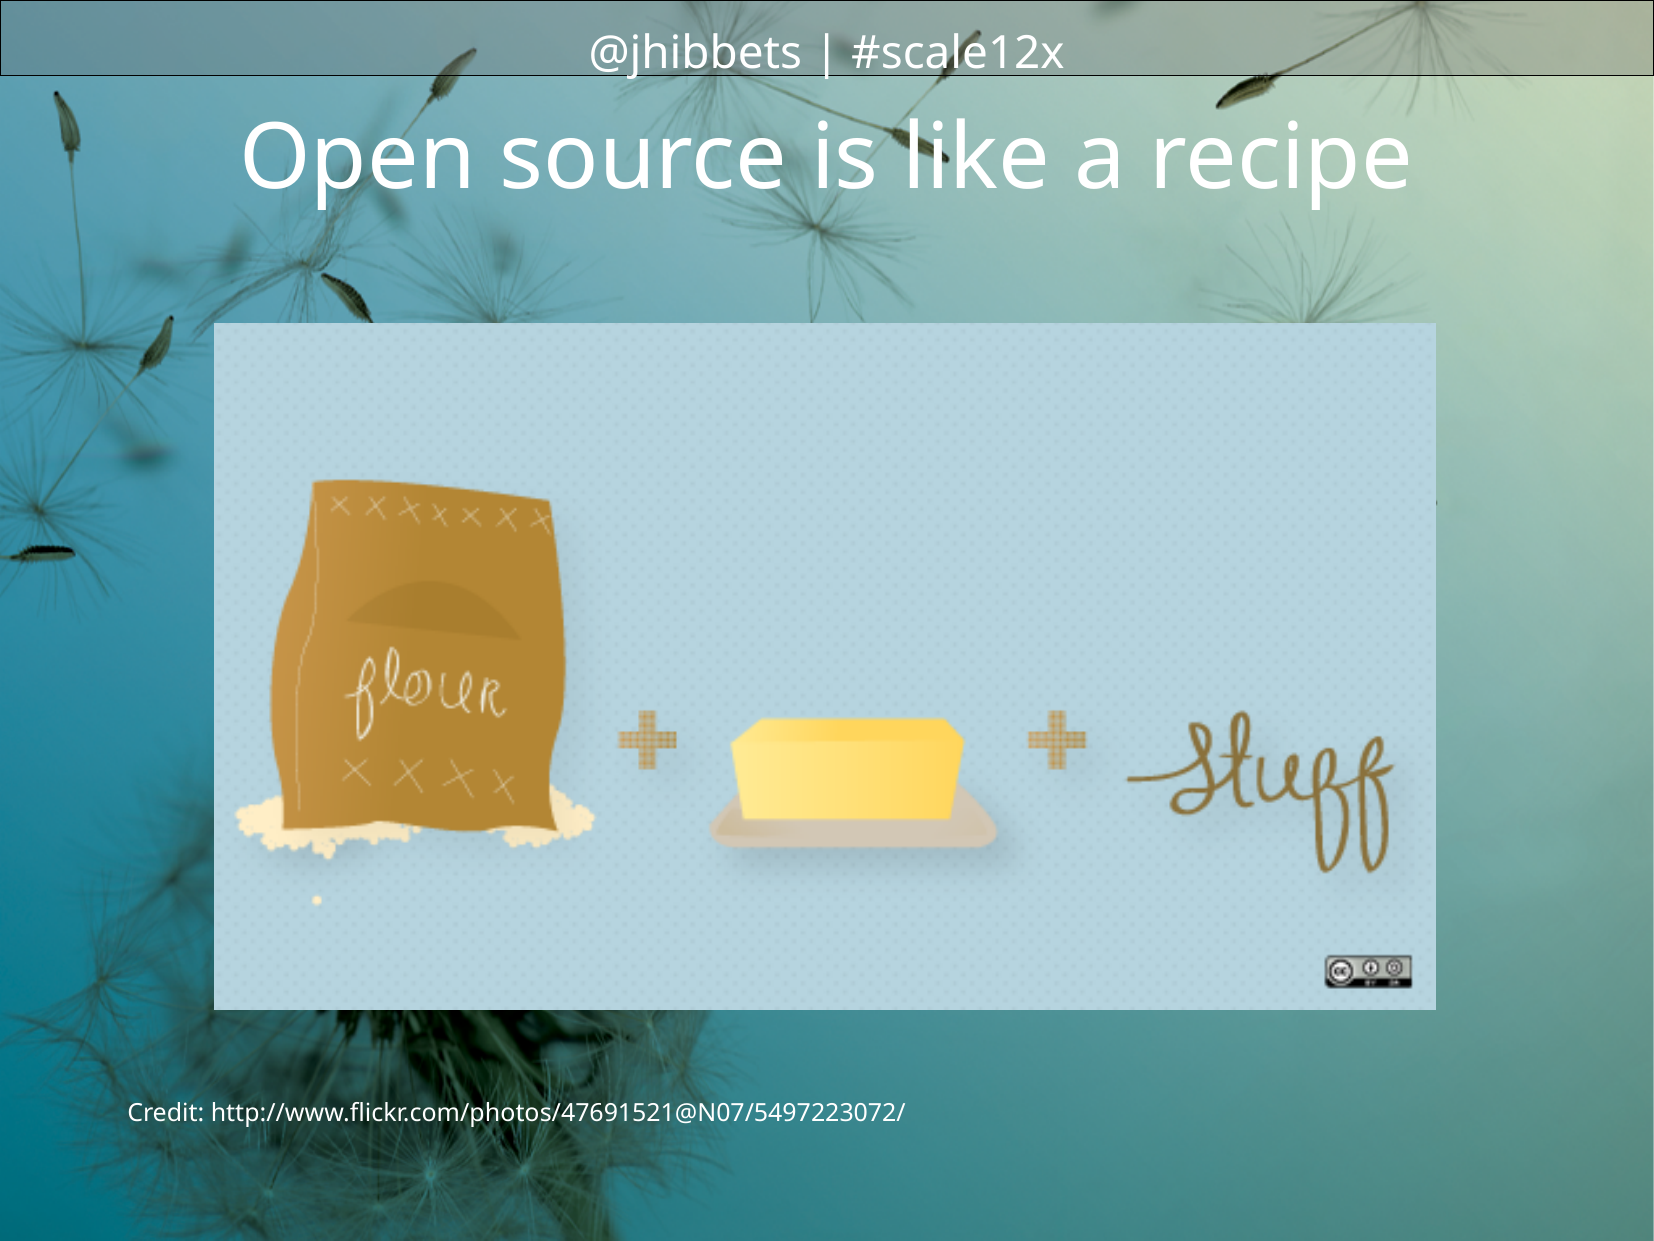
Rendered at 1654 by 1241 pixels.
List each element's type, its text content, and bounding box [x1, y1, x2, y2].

text_box Credit: http://www.flickr.com/photos/47691521@N07/5497223072/ [112, 1087, 920, 1131]
picture [0, 76, 1654, 1241]
title Open source is like a recipe [82, 49, 1571, 257]
